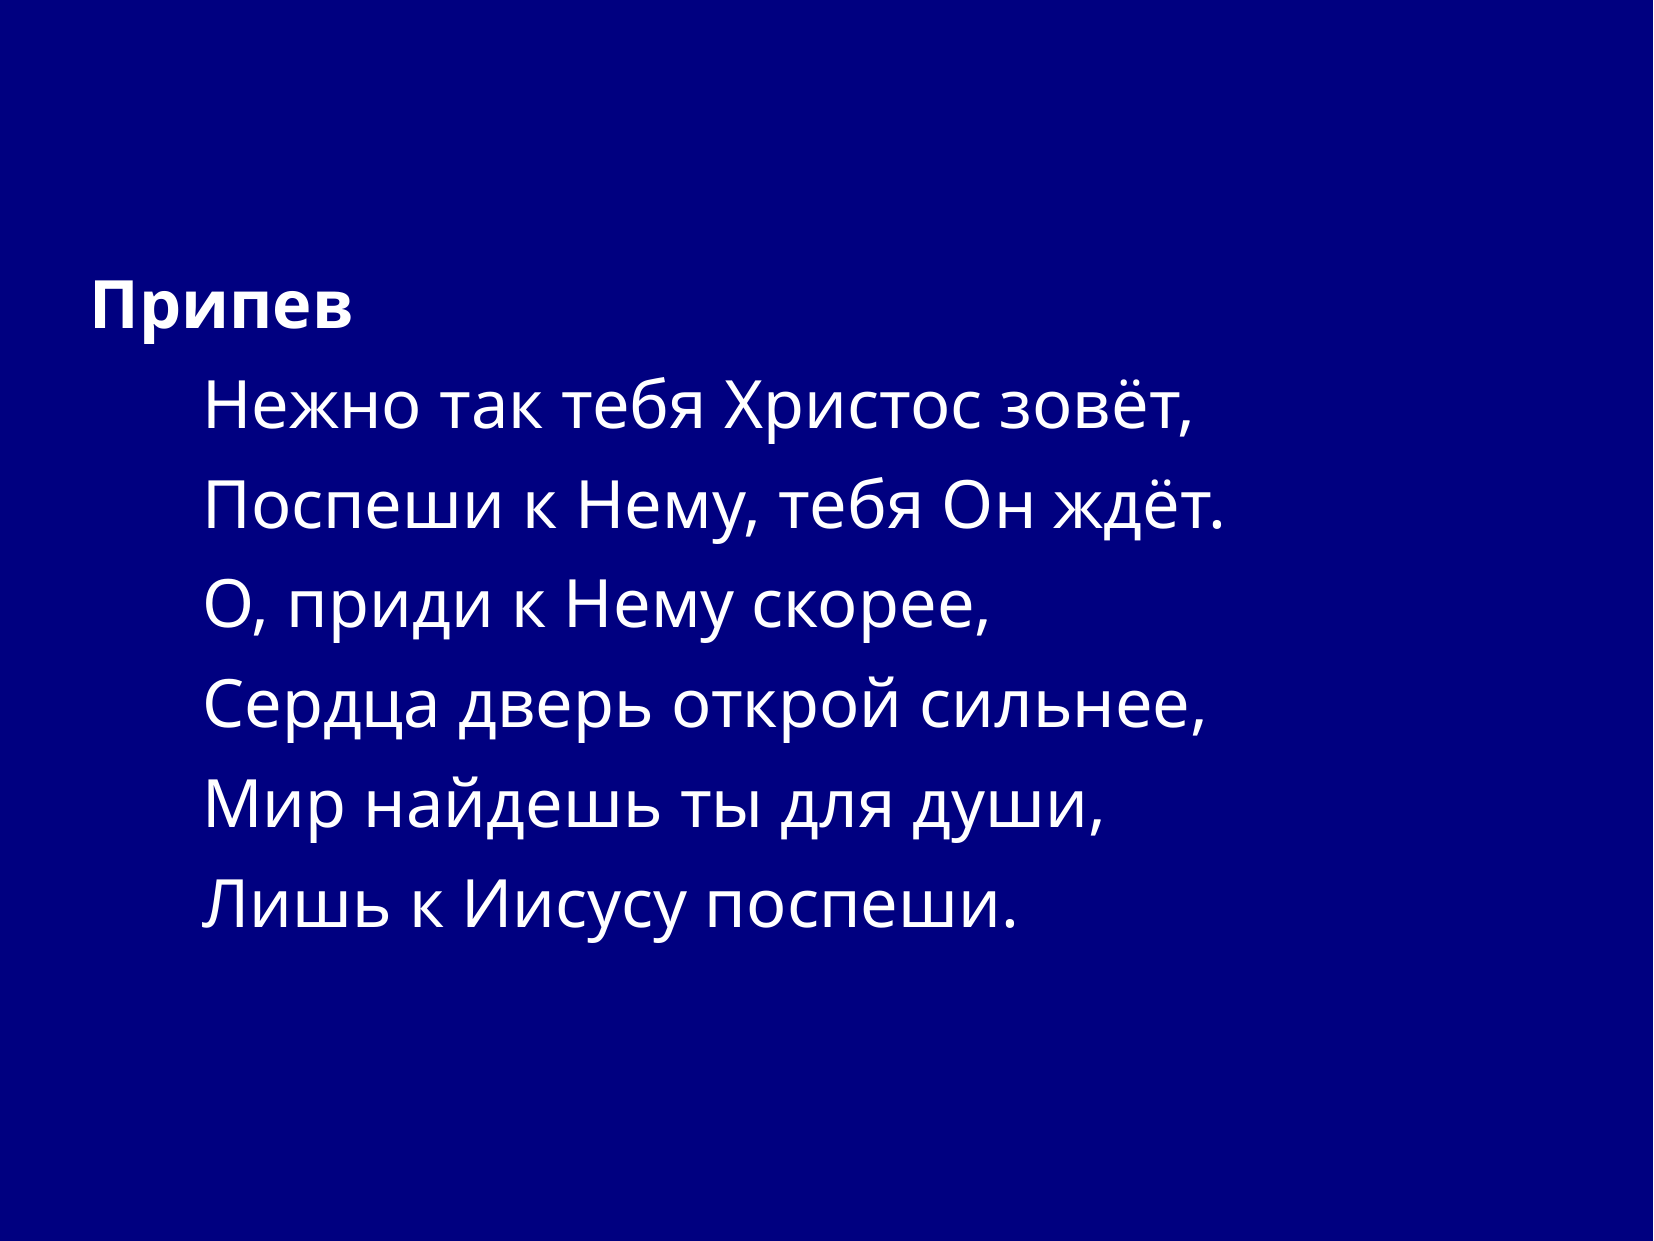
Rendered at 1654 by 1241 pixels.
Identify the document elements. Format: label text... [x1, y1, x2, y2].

text_box Припев Нежно так тебя Христос зовёт, Поспеши к Нему, тебя Он ждёт. О, приди к Нему скорее, Сердца дверь открой сильнее, Мир найдешь ты для души, Лишь к Иисусу поспеши. [75, 150, 1576, 1163]
